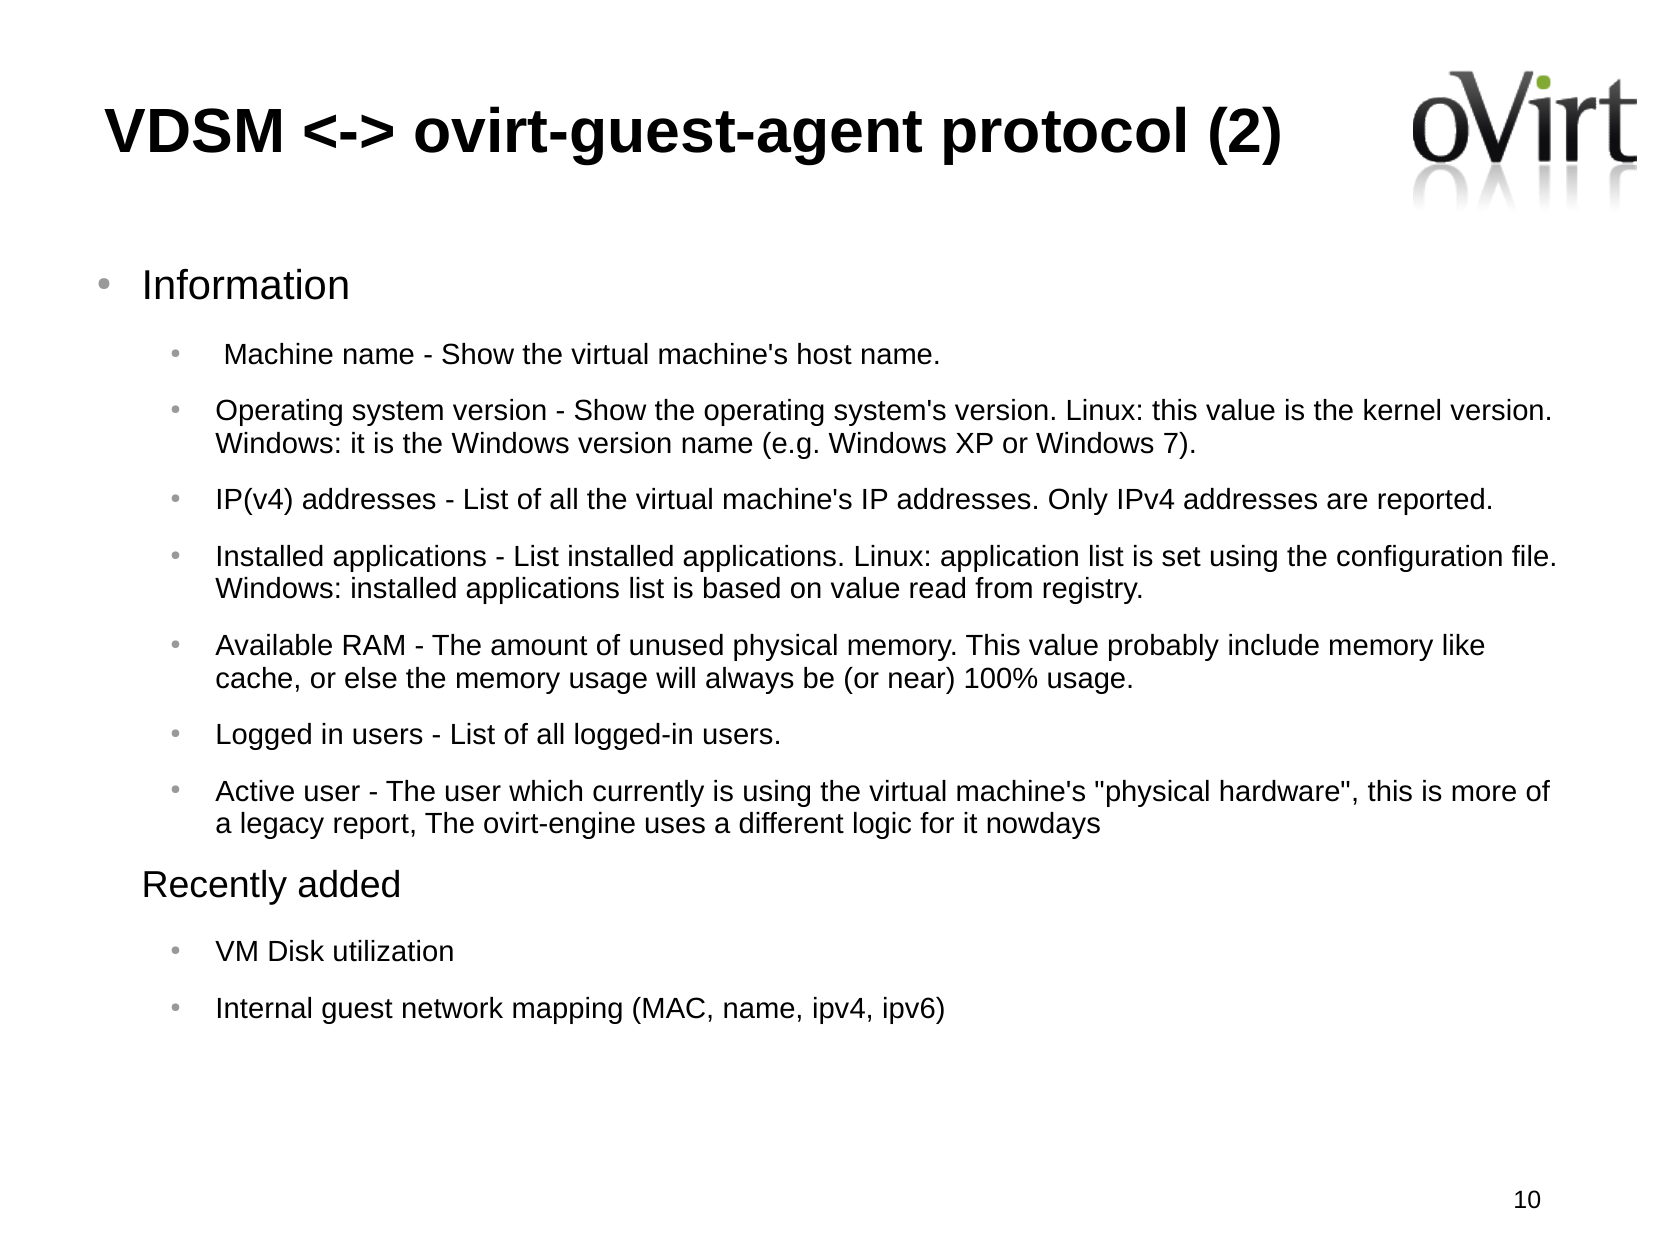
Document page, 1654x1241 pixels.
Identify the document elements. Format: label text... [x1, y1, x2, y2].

title VDSM <-> ovirt-guest-agent protocol (2) [82, 37, 1303, 226]
list Information Machine name - Show the virtual machine's host name. Operating system version - Show the operating system's version. Linux: this value is the kernel version. Windows: it is the Windows version name (e.g. Windows XP or Windows 7). IP(v4) addresses - List of all the virtual machine's IP addresses. Only IPv4 addresses are reported. Installed applications - List installed applications. Linux: application list is set using the configuration file. Windows: installed applications list is based on value read from registry. Available RAM - The amount of unused physical memory. This value probably include memory like cache, or else the memory usage will always be (or near) 100% usage. Logged in users - List of all logged-in users. Active user - The user which currently is using the virtual machine's "physical hardware", this is more of a legacy report, The ovirt-engine uses a different logic for it nowdays Recently added VM Disk utilization Internal guest network mapping (MAC, name, ipv4, ipv6) [81, 261, 1570, 1056]
picture [1413, 63, 1637, 212]
